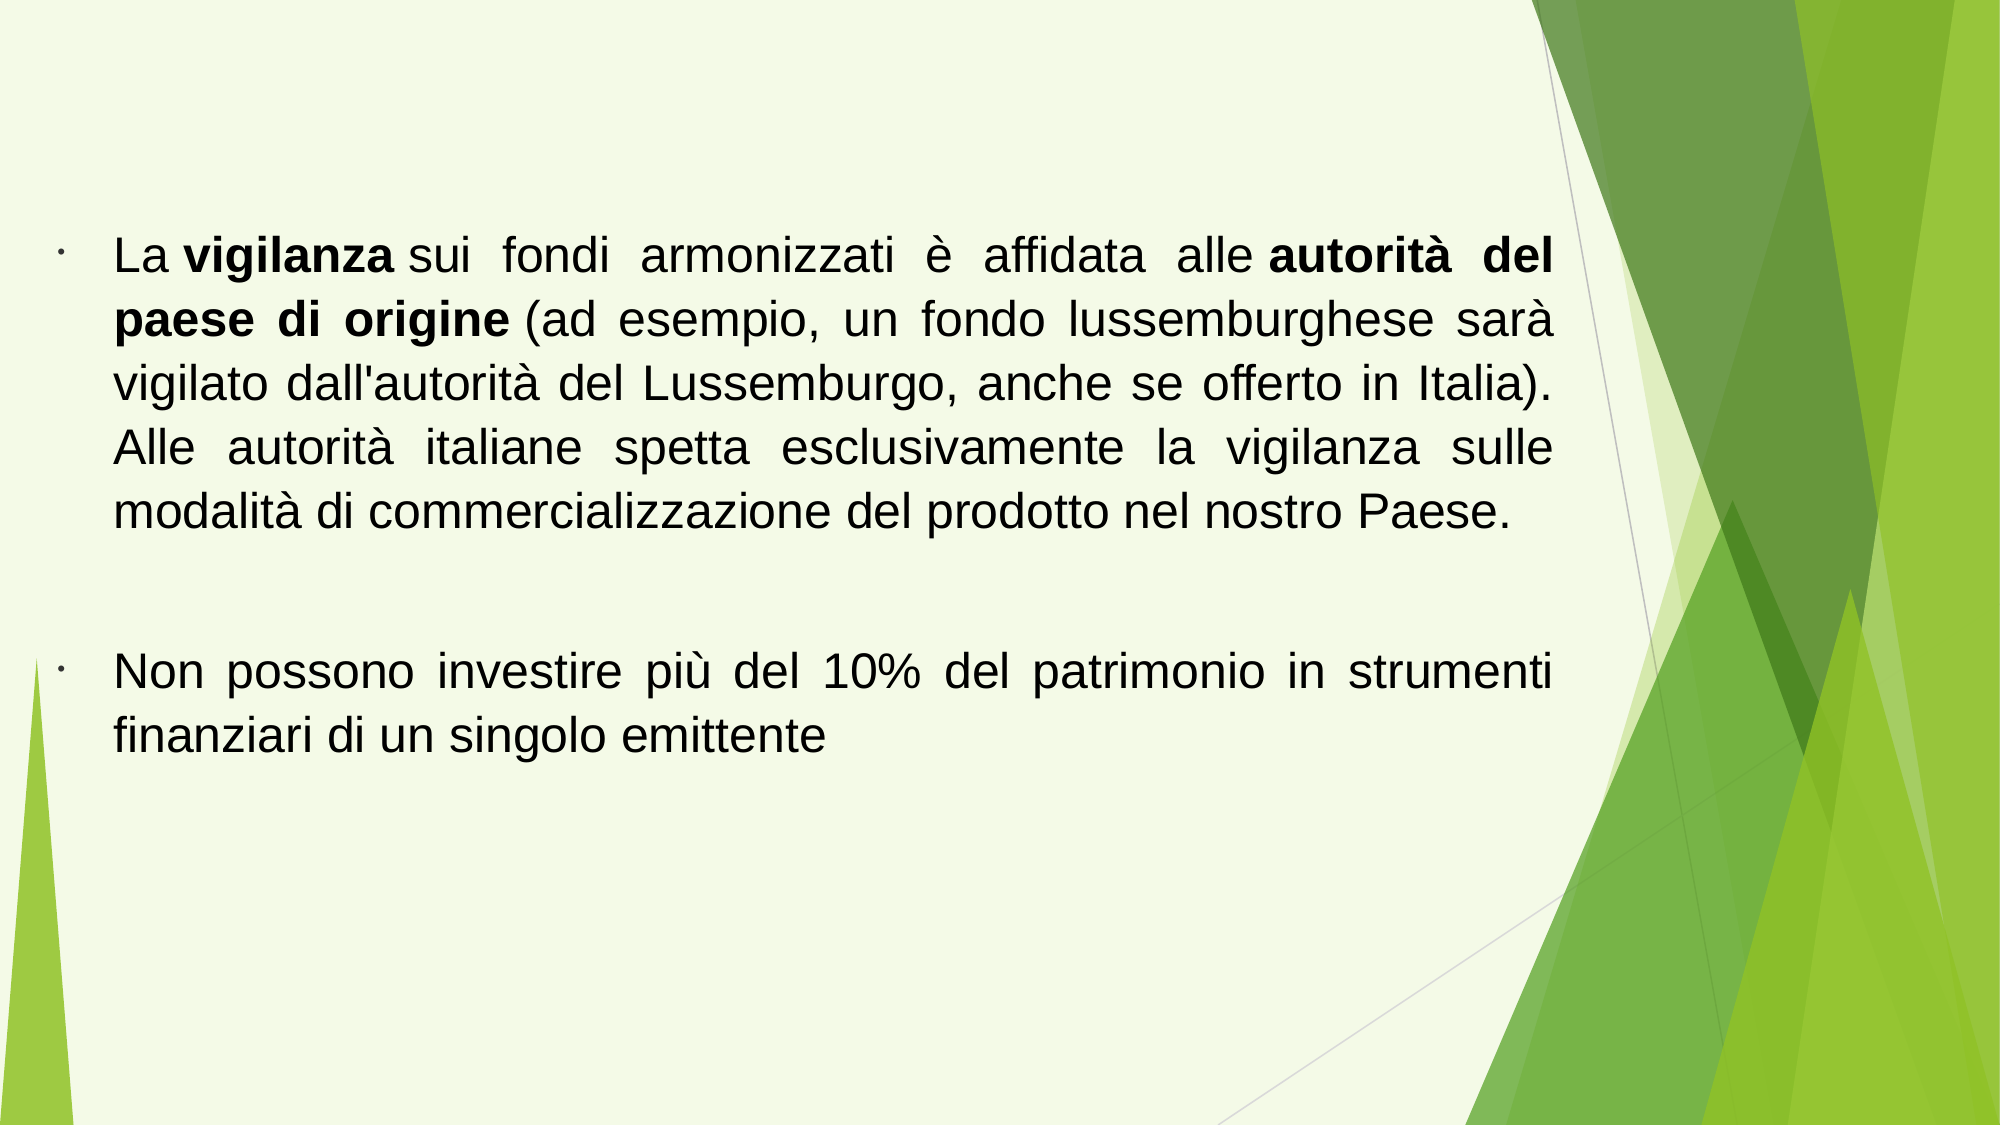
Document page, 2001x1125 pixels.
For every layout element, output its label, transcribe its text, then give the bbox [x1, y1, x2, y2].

text_box La vigilanza sui fondi armonizzati è affidata alle autorità del paese di origine (ad esempio, un fondo lussemburghese sarà vigilato dall'autorità del Lussemburgo, anche se offerto in Italia). Alle autorità italiane spetta esclusivamente la vigilanza sulle modalità di commercializzazione del prodotto nel nostro Paese. Non possono investire più del 10% del patrimonio in strumenti finanziari di un singolo emittente [42, 210, 1570, 771]
